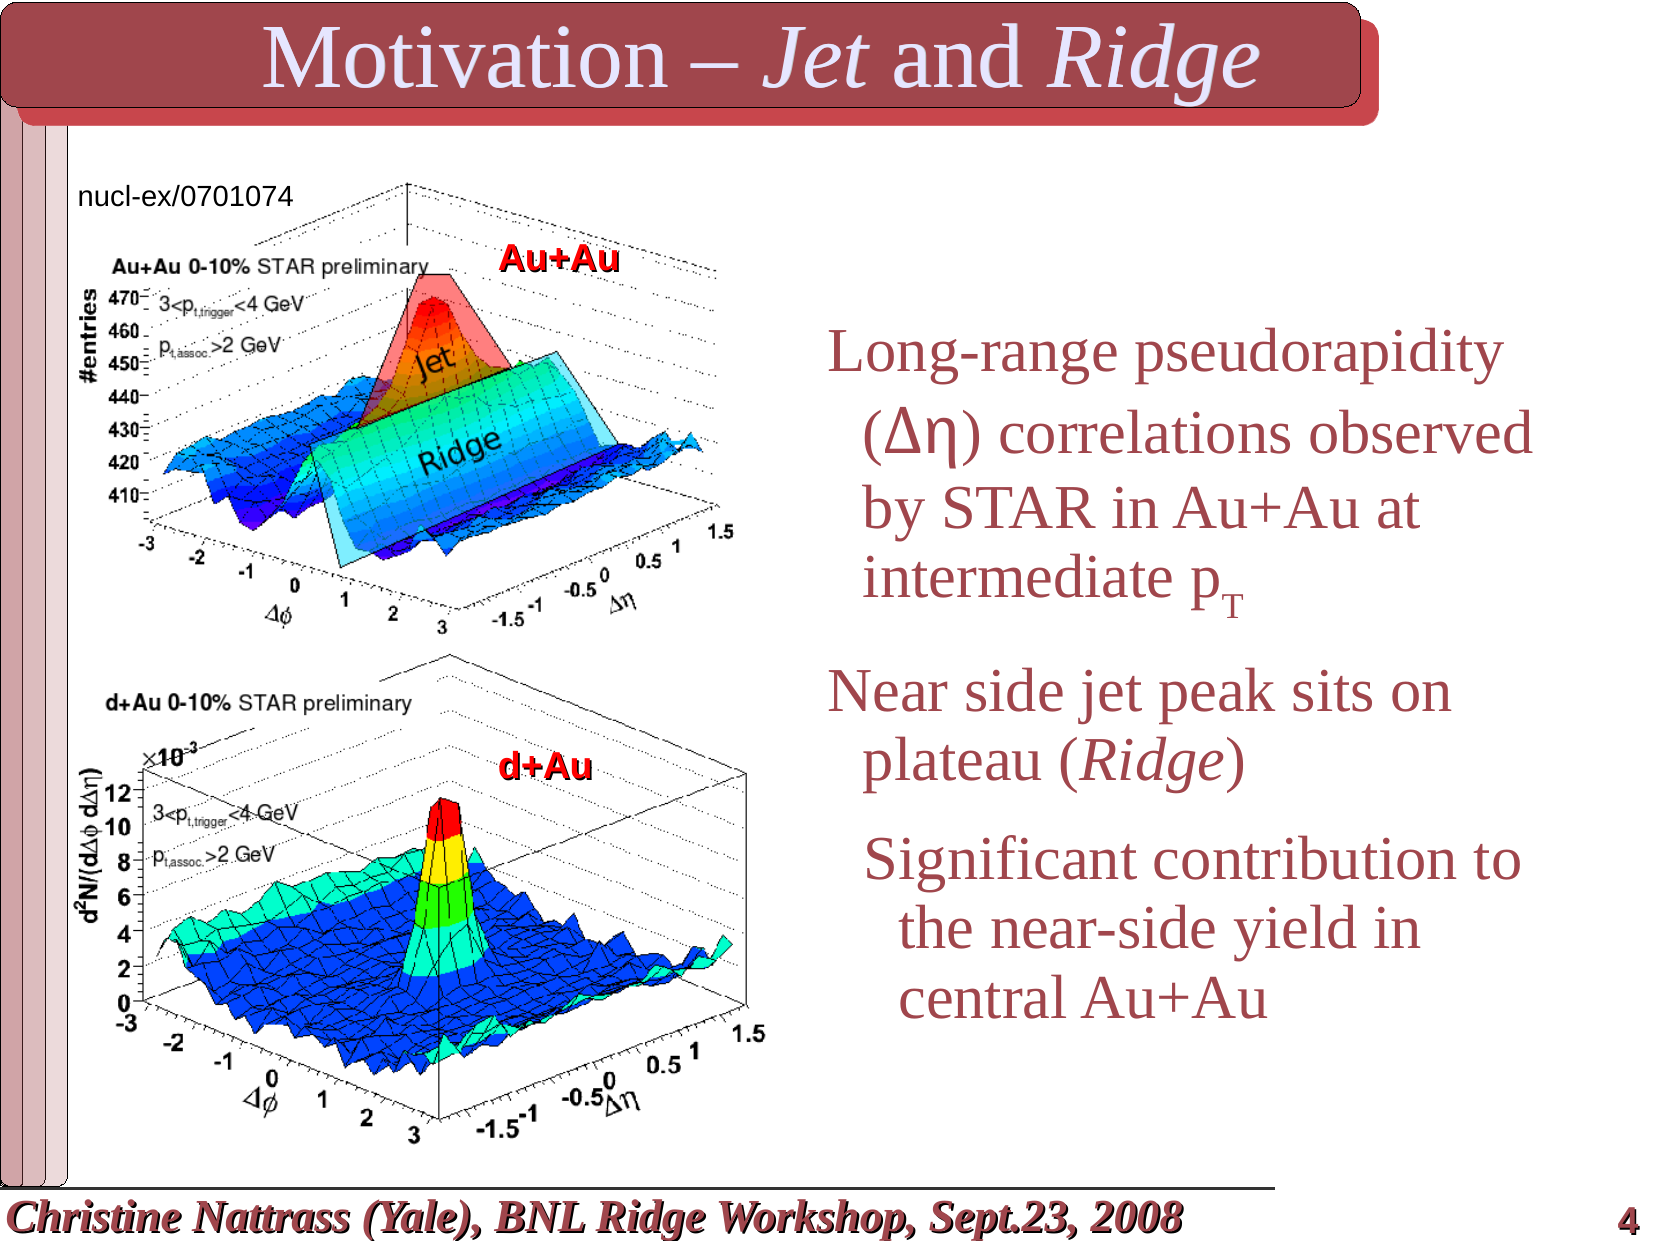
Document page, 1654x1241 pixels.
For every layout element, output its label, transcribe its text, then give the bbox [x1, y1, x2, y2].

text_box Au+Au [483, 229, 671, 288]
text_box nucl-ex/0701074 [62, 176, 636, 227]
text_box d+Au [483, 736, 671, 796]
title Motivation – Jet and Ridge [11, 0, 1512, 113]
picture [72, 130, 794, 1176]
list Long-range pseudorapidity (Δη) correlations observed by STAR in Au+Au at intermediate pT Near side jet peak sits on plateau (Ridge)‏ Significant contribution to the near-side yield in central Au+Au [793, 315, 1577, 1241]
